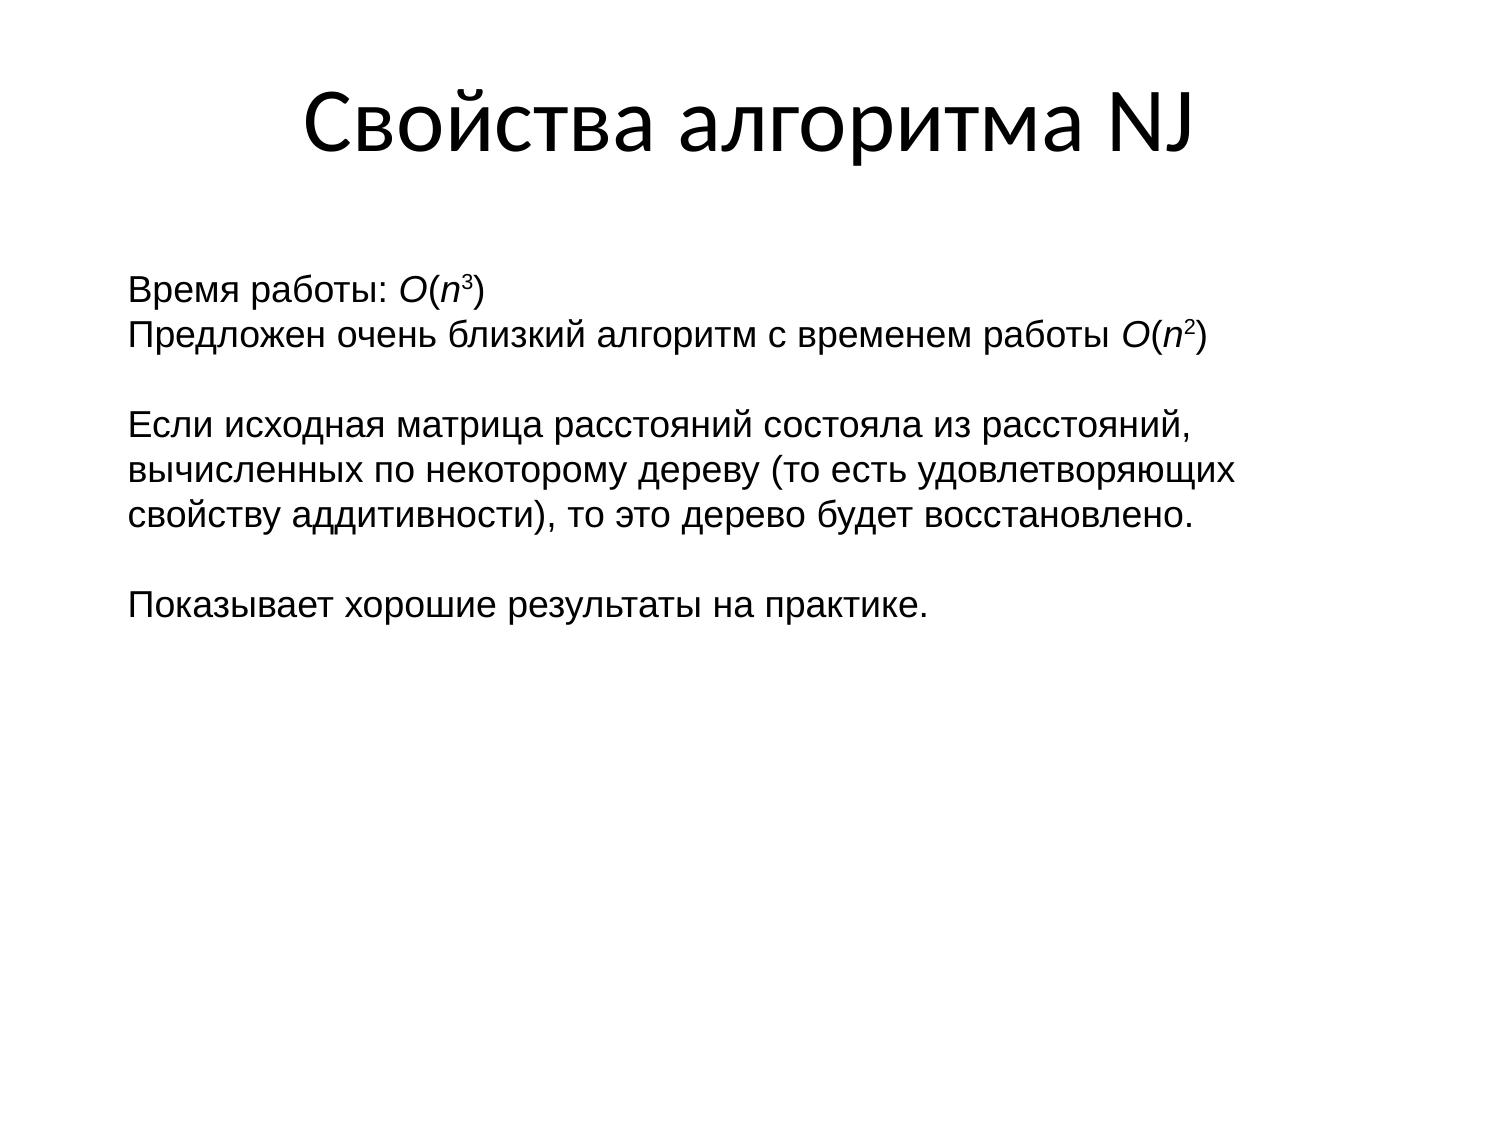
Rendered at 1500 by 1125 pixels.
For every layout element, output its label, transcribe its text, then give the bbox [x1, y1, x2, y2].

title Свойства алгоритма NJ [75, 45, 1425, 233]
text_box Время работы: O(n3) Предложен очень близкий алгоритм с временем работы O(n2) Если исходная матрица расстояний состояла из расстояний, вычисленных по некоторому дереву (то есть удовлетворяющих свойству аддитивности), то это дерево будет восстановлено. Показывает хорошие результаты на практике. [112, 249, 1400, 633]
